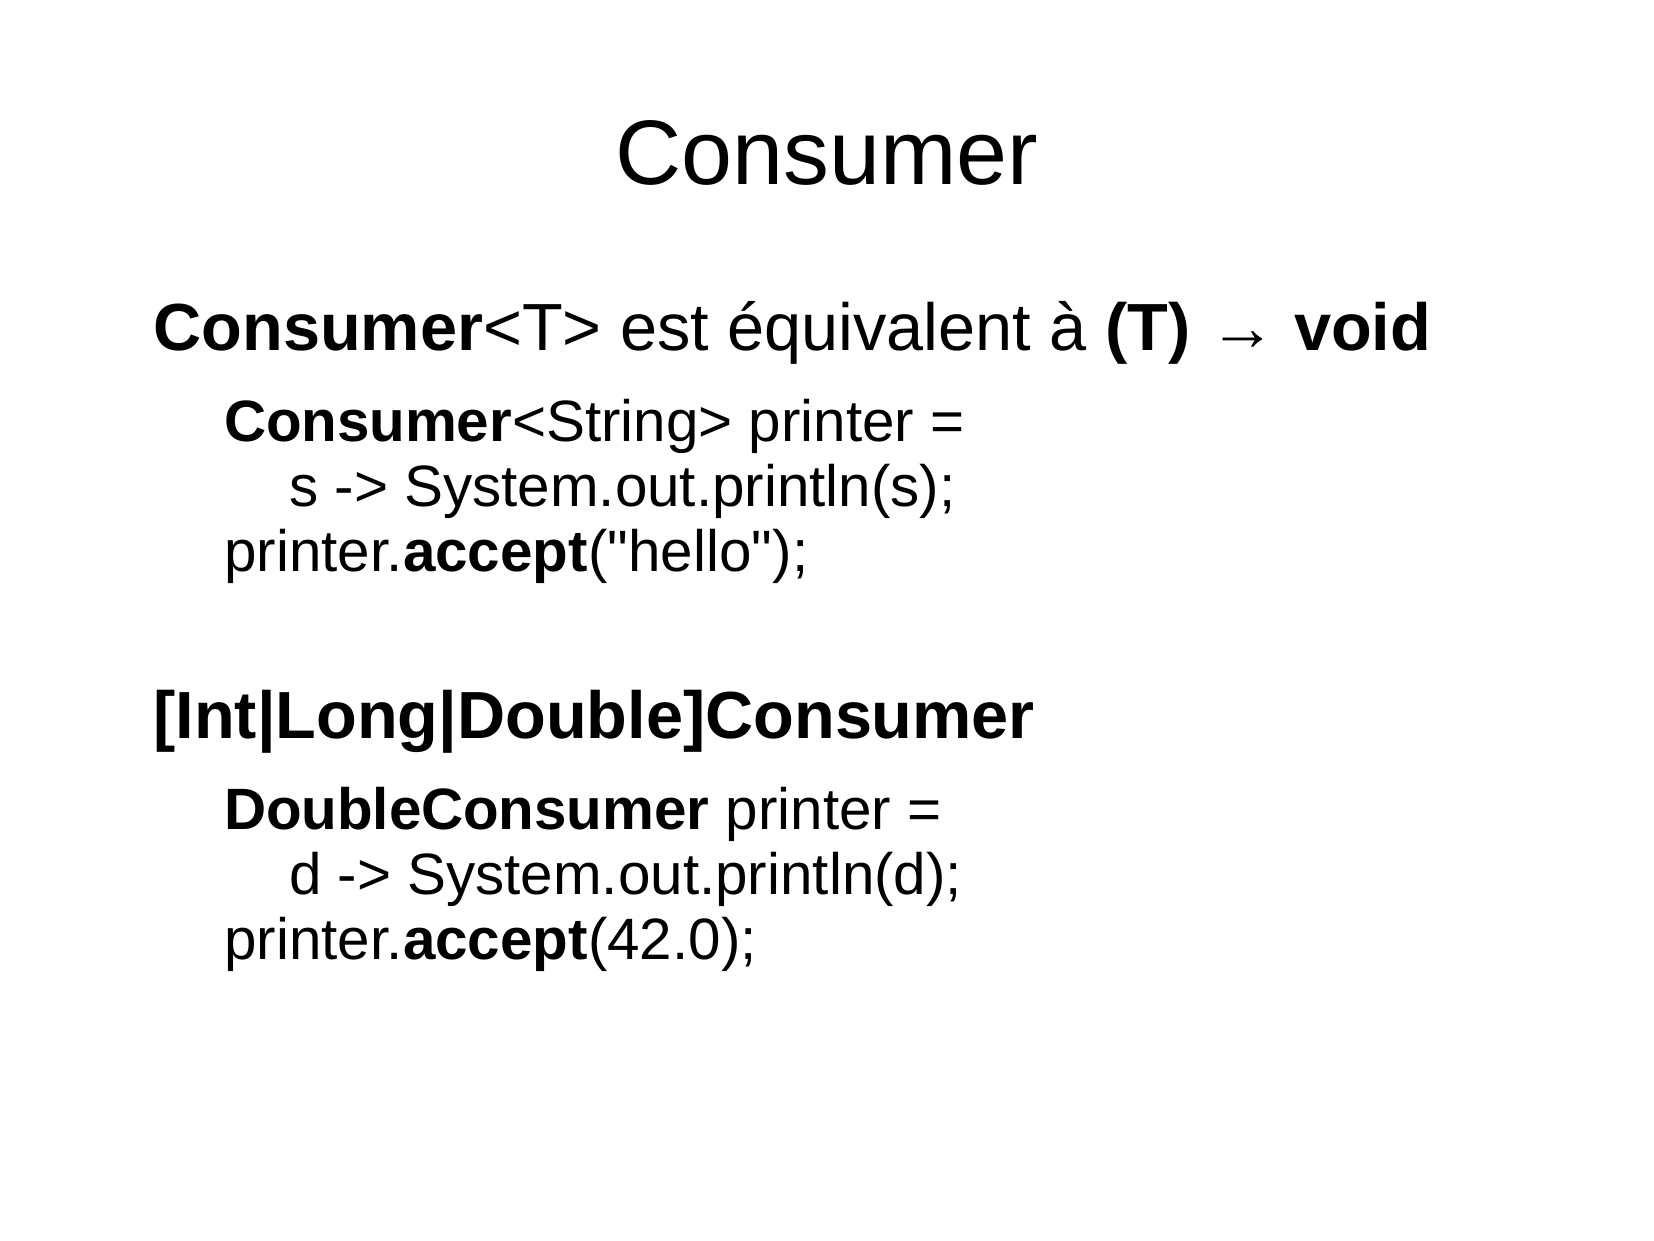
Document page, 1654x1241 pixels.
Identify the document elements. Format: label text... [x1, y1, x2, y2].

title Consumer [82, 49, 1571, 257]
list Consumer<T> est équivalent à (T) → void Consumer<String> printer = s -> System.out.println(s); printer.accept("hello"); [Int|Long|Double]Consumer DoubleConsumer printer = d -> System.out.println(d); printer.accept(42.0); [82, 290, 1571, 1126]
